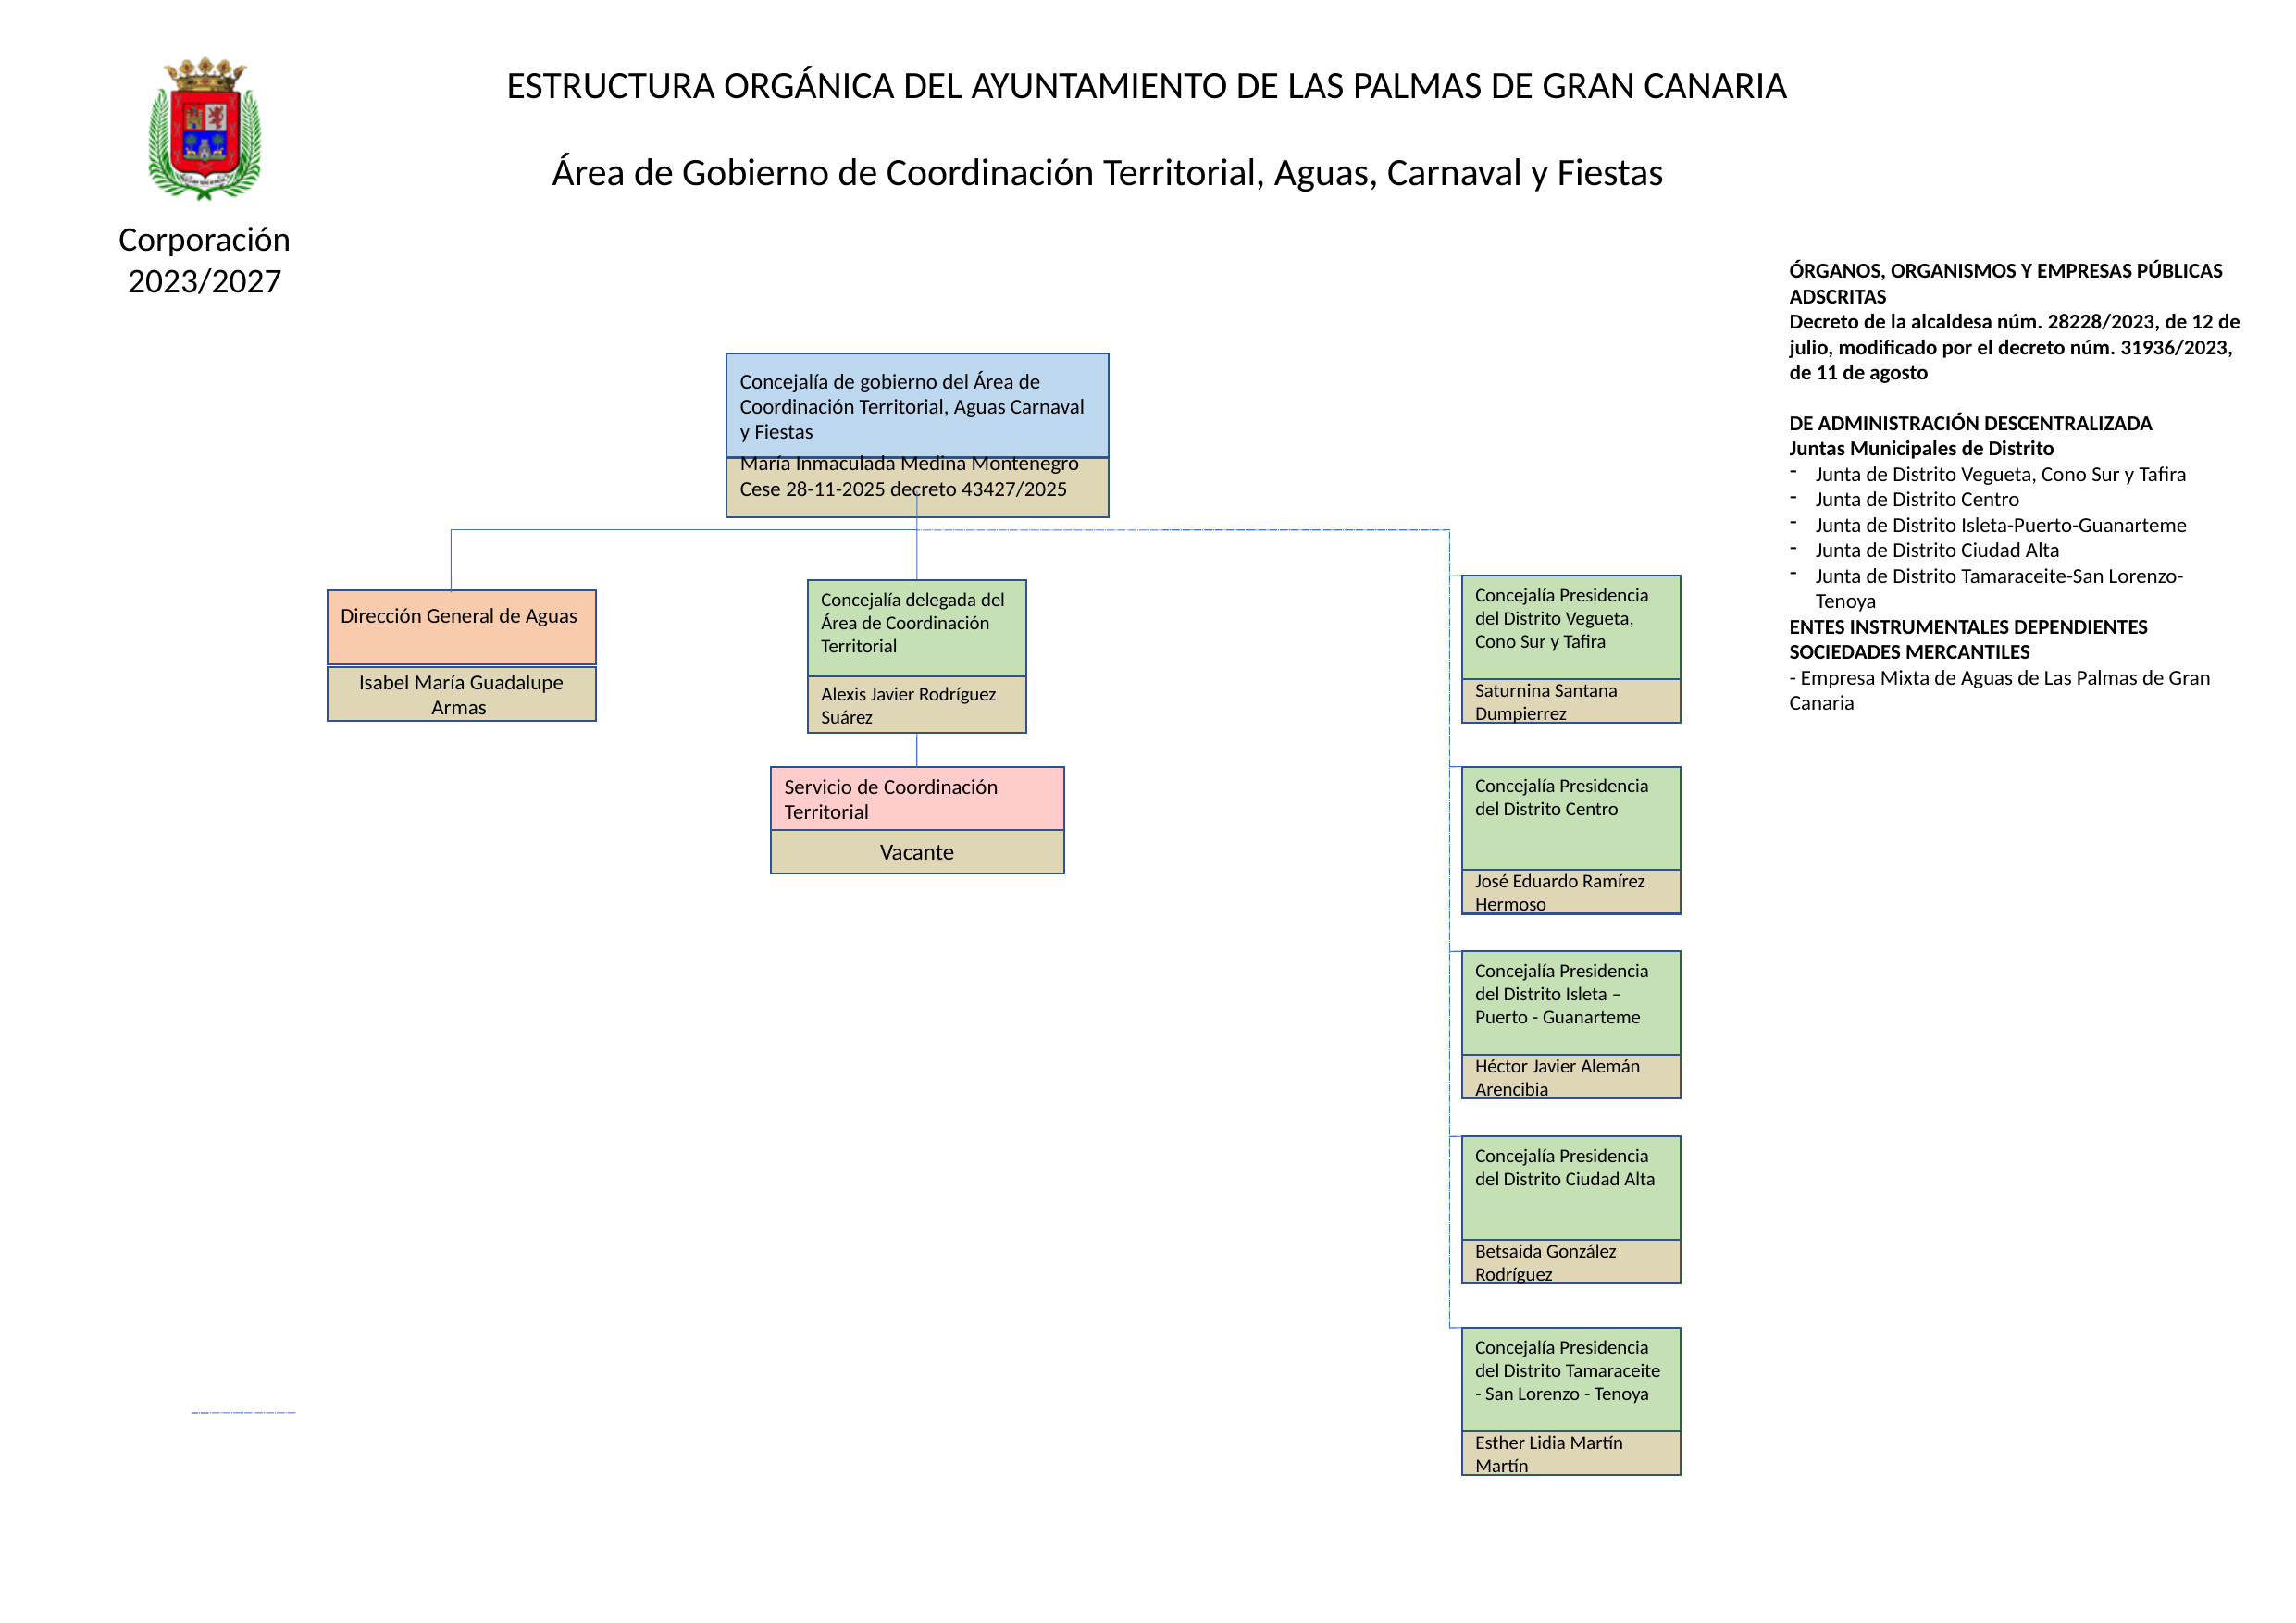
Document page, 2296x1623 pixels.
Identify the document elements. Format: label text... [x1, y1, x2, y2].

text_box José Eduardo Ramírez Hermoso [1461, 870, 1681, 914]
text_box Concejalía Presidencia del Distrito Tamaraceite - San Lorenzo - Tenoya [1461, 1327, 1681, 1431]
text_box Betsaida González Rodríguez [1461, 1239, 1681, 1284]
text_box Área de Gobierno de Coordinación Territorial, Aguas, Carnaval y Fiestas [538, 140, 1679, 201]
text_box Concejalía Presidencia del Distrito Isleta – Puerto - Guanarteme [1461, 951, 1681, 1054]
text_box Servicio de Coordinación Territorial [771, 766, 1064, 829]
text_box ESTRUCTURA ORGÁNICA DEL AYUNTAMIENTO DE LAS PALMAS DE GRAN CANARIA [492, 53, 1803, 114]
text_box Isabel María Guadalupe Armas [327, 667, 596, 722]
text_box ÓRGANOS, ORGANISMOS Y EMPRESAS PÚBLICAS ADSCRITAS Decreto de la alcaldesa núm. 28228/2023, de 12 de julio, modificado por el decreto núm. 31936/2023, de 11 de agosto DE ADMINISTRACIÓN DESCENTRALIZADA Juntas Municipales de Distrito Junta de Distrito Vegueta, Cono Sur y Tafira Junta de Distrito Centro Junta de Distrito Isleta-Puerto-Guanarteme Junta de Distrito Ciudad Alta Junta de Distrito Tamaraceite-San Lorenzo-Tenoya ENTES INSTRUMENTALES DEPENDIENTES SOCIEDADES MERCANTILES - Empresa Mixta de Aguas de Las Palmas de Gran Canaria [1776, 250, 2256, 773]
text_box Concejalía de gobierno del Área de Coordinación Territorial, Aguas Carnaval y Fiestas [726, 353, 1109, 457]
text_box María Inmaculada Medina Montenegro Cese 28-11-2025 decreto 43427/2025 [726, 457, 1109, 518]
text_box Concejalía Presidencia del Distrito Ciudad Alta [1461, 1136, 1681, 1239]
text_box Concejalía Presidencia del Distrito Vegueta, Cono Sur y Tafira [1461, 576, 1681, 678]
text_box Héctor Javier Alemán Arencibia [1461, 1054, 1681, 1099]
text_box Vacante [771, 829, 1064, 873]
text_box Esther Lidia Martín Martín [1461, 1431, 1681, 1475]
text_box Corporación 2023/2027 [82, 209, 328, 307]
picture [146, 53, 263, 204]
text_box Saturnina Santana Dumpierrez [1461, 678, 1681, 724]
text_box Alexis Javier Rodríguez Suárez [808, 676, 1026, 733]
text_box Concejalía Presidencia del Distrito Centro [1461, 766, 1681, 870]
text_box Concejalía delegada del Área de Coordinación Territorial [808, 580, 1026, 676]
text_box Dirección General de Aguas [327, 589, 596, 665]
